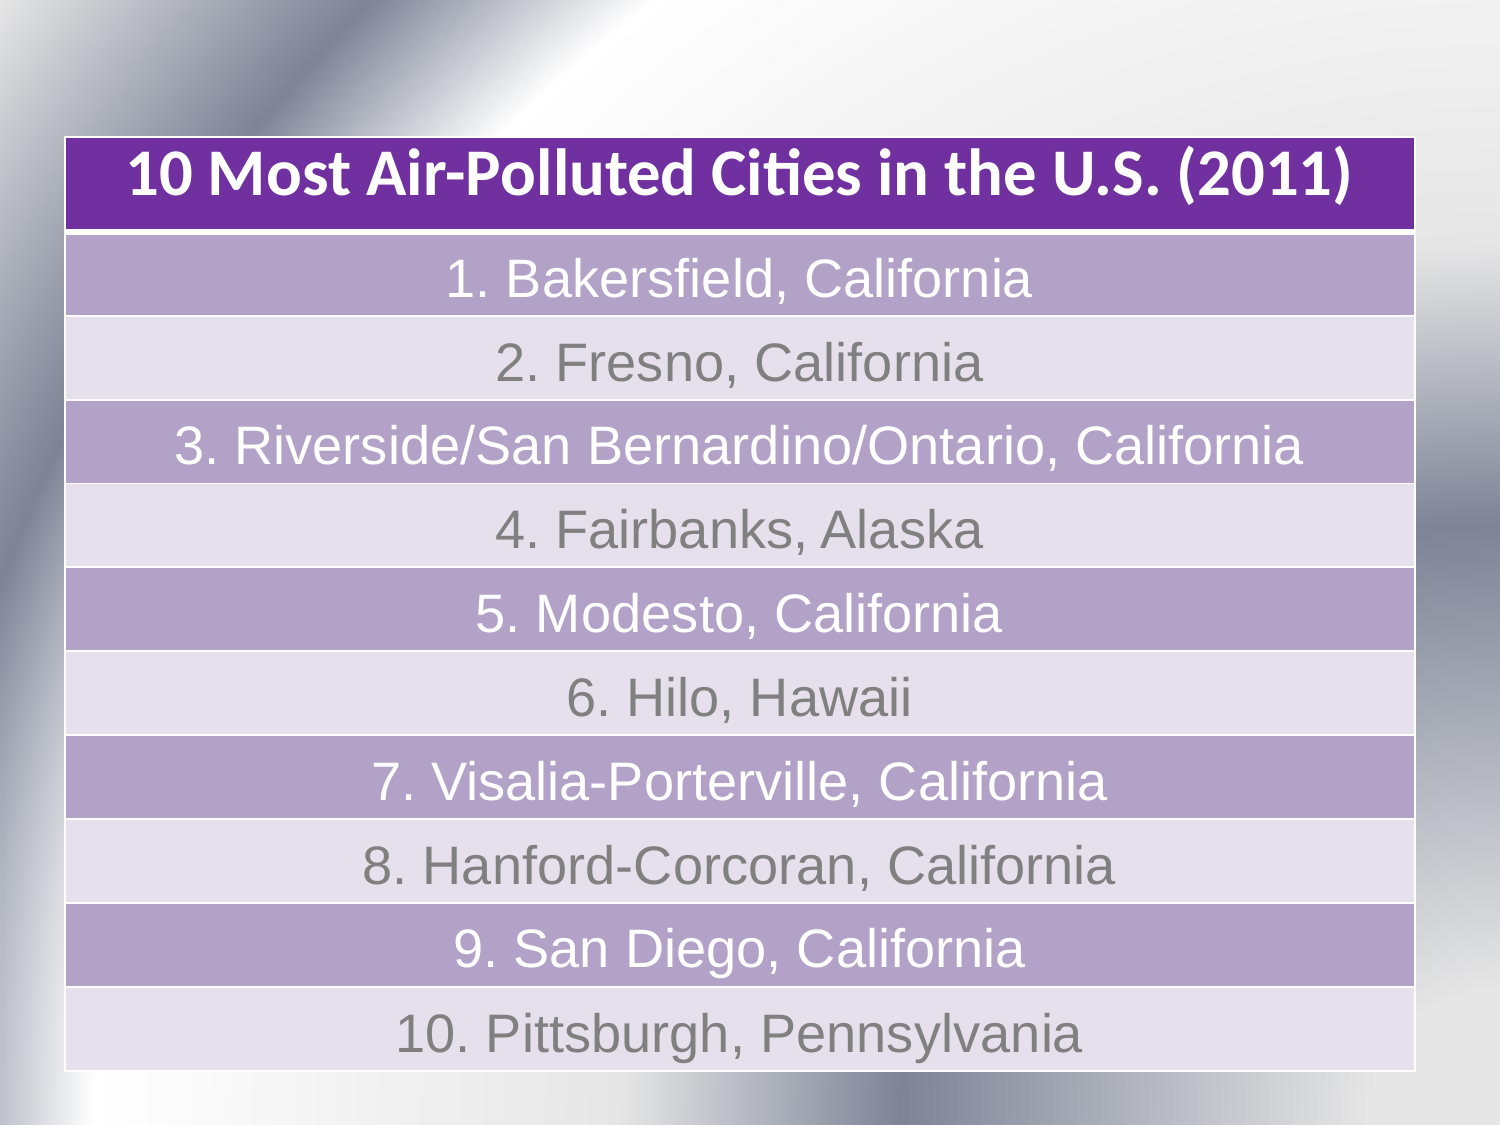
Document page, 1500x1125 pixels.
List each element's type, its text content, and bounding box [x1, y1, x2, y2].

table_cell 7. Visalia-Porterville, California [66, 736, 1414, 818]
table_cell 10. Pittsburgh, Pennsylvania [66, 988, 1414, 1070]
table_header 10 Most Air-Polluted Cities in the U.S. (2011) [66, 138, 1414, 229]
table_cell 2. Fresno, California [66, 317, 1414, 399]
picture [0, 0, 1500, 1125]
table_cell 6. Hilo, Hawaii [66, 652, 1414, 734]
table_cell 1. Bakersfield, California [66, 235, 1414, 315]
table_cell 3. Riverside/San Bernardino/Ontario, California [66, 401, 1414, 483]
table_cell 8. Hanford-Corcoran, California [66, 820, 1414, 902]
table_cell 5. Modesto, California [66, 568, 1414, 650]
table_cell 4. Fairbanks, Alaska [66, 484, 1414, 566]
table_cell 9. San Diego, California [66, 904, 1414, 986]
